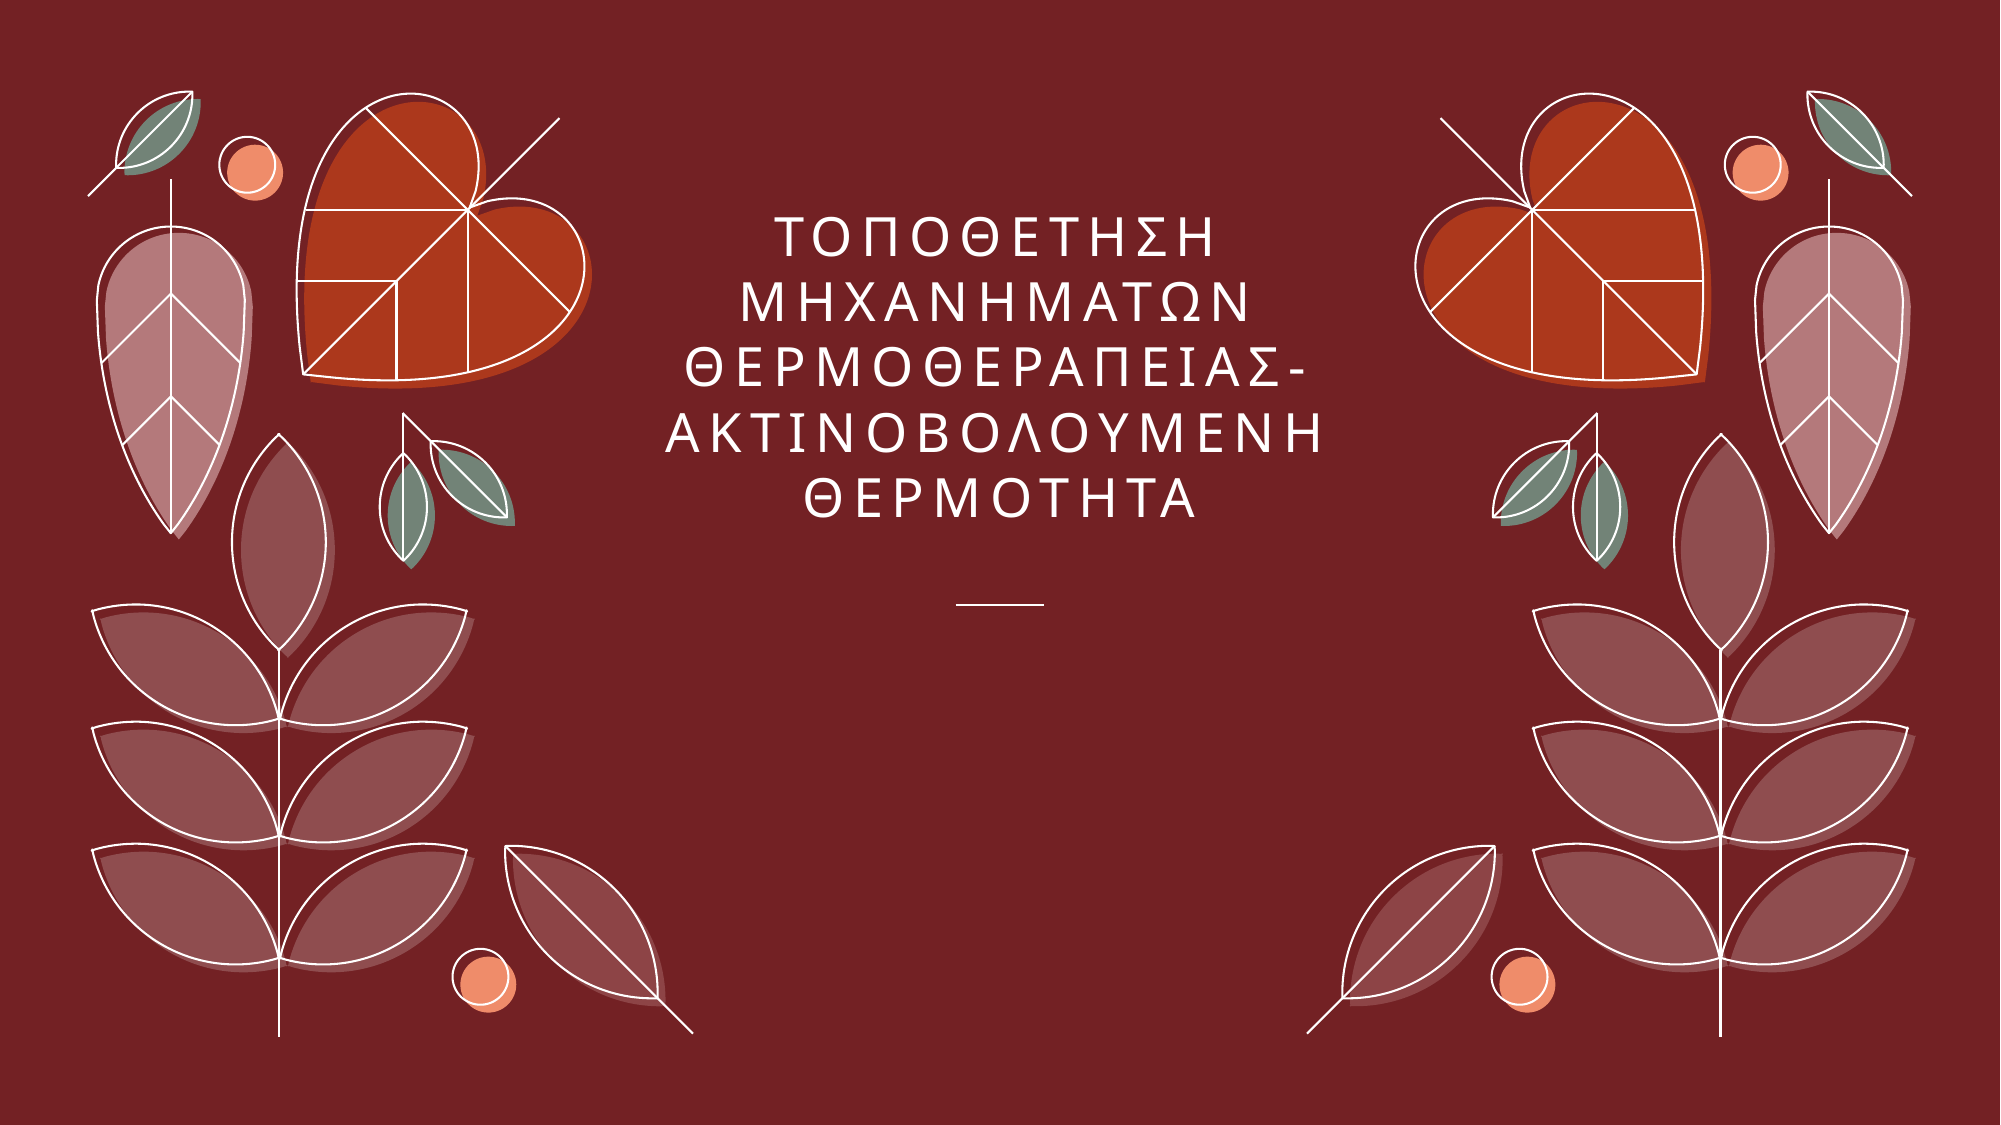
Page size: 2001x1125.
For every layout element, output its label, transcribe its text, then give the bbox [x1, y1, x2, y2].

text_box [0, 0, 2000, 1125]
title ΤΟΠΟΘΕΤΗΣΗ ΜΗΧΑΝΗΜΑΤΩΝ ΘΕΡΜΟΘΕΡΑΠΕΙΑΣ-ΑΚΤΙΝΟΒΟΛΟΥΜΕΝΗ ΘΕΡΜΟΤΗΤΑ [633, 177, 1365, 528]
